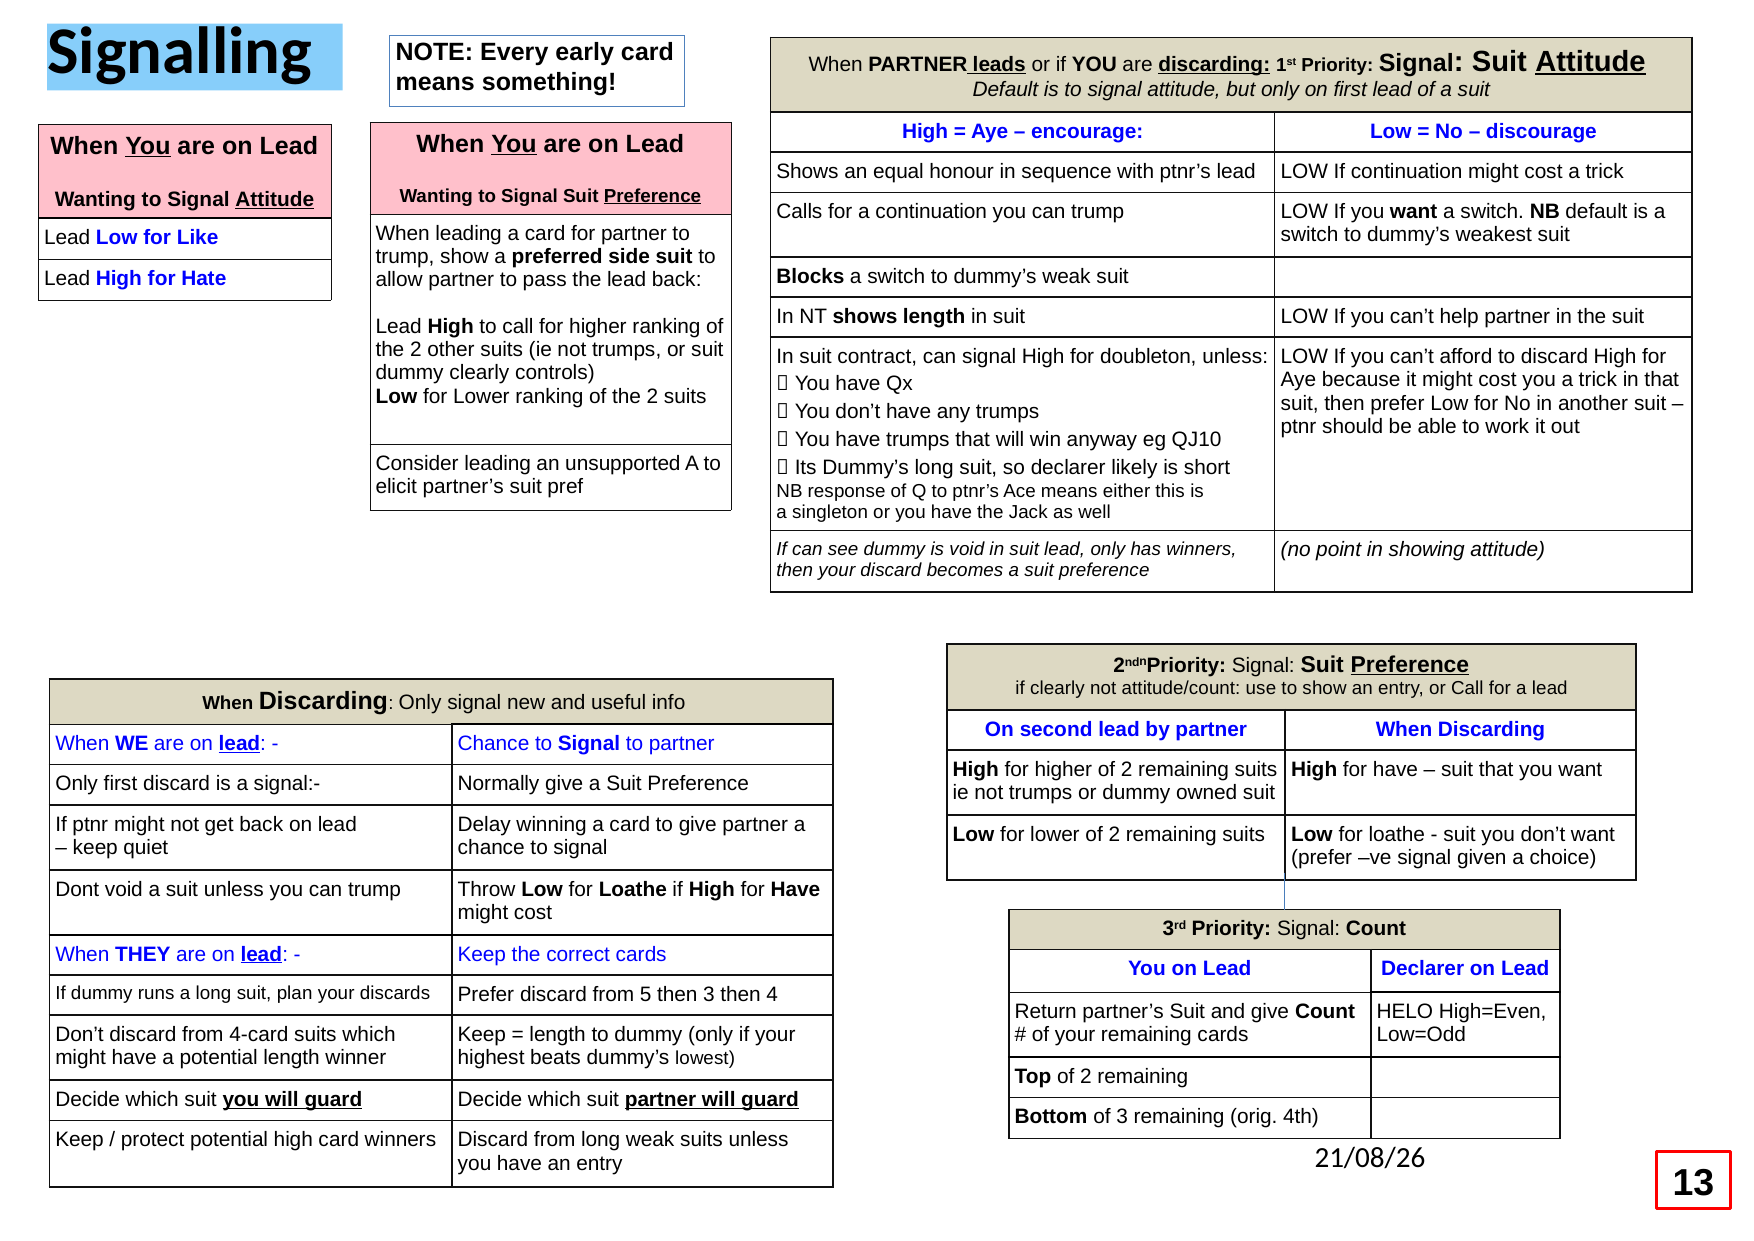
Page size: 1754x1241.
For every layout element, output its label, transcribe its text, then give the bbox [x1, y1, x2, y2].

table_cell Lead High for Hate [39, 260, 331, 300]
table_cell In NT shows length in suit [771, 298, 1274, 336]
table_cell High = Aye – encourage: [771, 113, 1274, 151]
table_cell Shows an equal honour in sequence with ptnr’s lead [771, 153, 1274, 192]
table_cell High for higher of 2 remaining suits ie not trumps or dummy owned suit [948, 751, 1284, 814]
table_cell [1372, 1058, 1559, 1097]
table_cell Lead Low for Like [39, 219, 331, 259]
table_cell Throw Low for Loathe if High for Have might cost [453, 871, 832, 934]
table_cell If can see dummy is void in suit lead, only has winners, then your discard becomes a suit preference [771, 531, 1274, 591]
table_header When PARTNER leads or if YOU are discarding: 1st Priority: Signal: Suit Attitude Default is to signal attitude, but only on first lead of a suit [771, 38, 1691, 111]
table_cell High for have – suit that you want [1286, 751, 1635, 814]
table_cell In suit contract, can signal High for doubleton, unless:  You have Qx  You don’t have any trumps  You have trumps that will win anyway eg QJ10  Its Dummy’s long suit, so declarer likely is short NB response of Q to ptnr’s Ace means either this is a singleton or you have the Jack as well [771, 338, 1274, 530]
table_cell Prefer discard from 5 then 3 then 4 [453, 976, 832, 1014]
table_cell (no point in showing attitude) [1275, 531, 1691, 591]
table_cell Return partner’s Suit and give Count # of your remaining cards [1010, 993, 1370, 1056]
table_cell Decide which suit partner will guard [453, 1081, 832, 1120]
table_cell If dummy runs a long suit, plan your discards [50, 976, 451, 1014]
table_header 3rd Priority: Signal: Count [1010, 910, 1559, 949]
table_header When Discarding: Only signal new and useful info [50, 680, 832, 724]
table_cell Keep the correct cards [453, 936, 832, 974]
text_box Signalling [47, 23, 343, 91]
table_cell Don’t discard from 4-card suits which might have a potential length winner [50, 1016, 451, 1079]
table_cell Delay winning a card to give partner a chance to signal [453, 806, 832, 869]
table_cell Discard from long weak suits unless you have an entry [453, 1121, 832, 1186]
table_cell [1275, 258, 1691, 296]
table_cell Dont void a suit unless you can trump [50, 871, 451, 934]
table_cell If ptnr might not get back on lead – keep quiet [50, 806, 451, 869]
table_cell When Discarding [1286, 711, 1635, 749]
table_cell Chance to Signal to partner [453, 725, 832, 764]
table_header 2ndnPriority: Signal: Suit Preference if clearly not attitude/count: use to show an entry, or Call for a lead [948, 645, 1635, 709]
table_cell Decide which suit you will guard [50, 1081, 451, 1120]
table_cell Low for lower of 2 remaining suits [948, 816, 1284, 879]
table_cell Bottom of 3 remaining (orig. 4th) [1010, 1098, 1370, 1138]
table_cell Keep / protect potential high card winners [50, 1121, 451, 1186]
table_header When You are on Lead Wanting to Signal Suit Preference [371, 123, 731, 214]
table_cell Low for loathe - suit you don’t want (prefer –ve signal given a choice) [1286, 816, 1635, 879]
table_cell LOW If continuation might cost a trick [1275, 153, 1691, 192]
table_cell You on Lead [1010, 950, 1370, 992]
table_cell When leading a card for partner to trump, show a preferred side suit to allow partner to pass the lead back: Lead High to call for higher ranking of the 2 other suits (ie not trumps, or suit dummy clearly controls) Low for Lower ranking of the 2 suits [371, 215, 731, 444]
table_cell On second lead by partner [948, 711, 1284, 749]
table_cell Normally give a Suit Preference [453, 765, 832, 804]
table_cell [1372, 1098, 1559, 1138]
table_cell Top of 2 remaining [1010, 1058, 1370, 1097]
table_cell Consider leading an unsupported A to elicit partner’s suit pref [371, 445, 731, 510]
text_box 13 [1656, 1151, 1731, 1209]
table_cell When THEY are on lead: - [50, 936, 451, 974]
text_box NOTE: Every early card means something! [389, 35, 685, 107]
table_cell Declarer on Lead [1372, 950, 1559, 991]
table_cell Blocks a switch to dummy’s weak suit [771, 258, 1274, 296]
table_header When You are on Lead Wanting to Signal Attitude [39, 125, 331, 217]
table_cell LOW If you can’t help partner in the suit [1275, 298, 1691, 336]
table_cell LOW If you want a switch. NB default is a switch to dummy’s weakest suit [1275, 193, 1691, 256]
table_cell Calls for a continuation you can trump [771, 193, 1274, 256]
table_cell LOW If you can’t afford to discard High for Aye because it might cost you a trick in that suit, then prefer Low for No in another suit – ptnr should be able to work it out [1275, 338, 1691, 530]
table_cell When WE are on lead: - [50, 725, 451, 764]
table_cell Low = No – discourage [1275, 113, 1691, 151]
text_box 25/07/23 [1305, 1145, 1436, 1202]
table_cell Keep = length to dummy (only if your highest beats dummy’s lowest) [453, 1016, 832, 1079]
table_cell HELO High=Even, Low=Odd [1372, 993, 1559, 1056]
table_cell Only first discard is a signal:- [50, 765, 451, 804]
